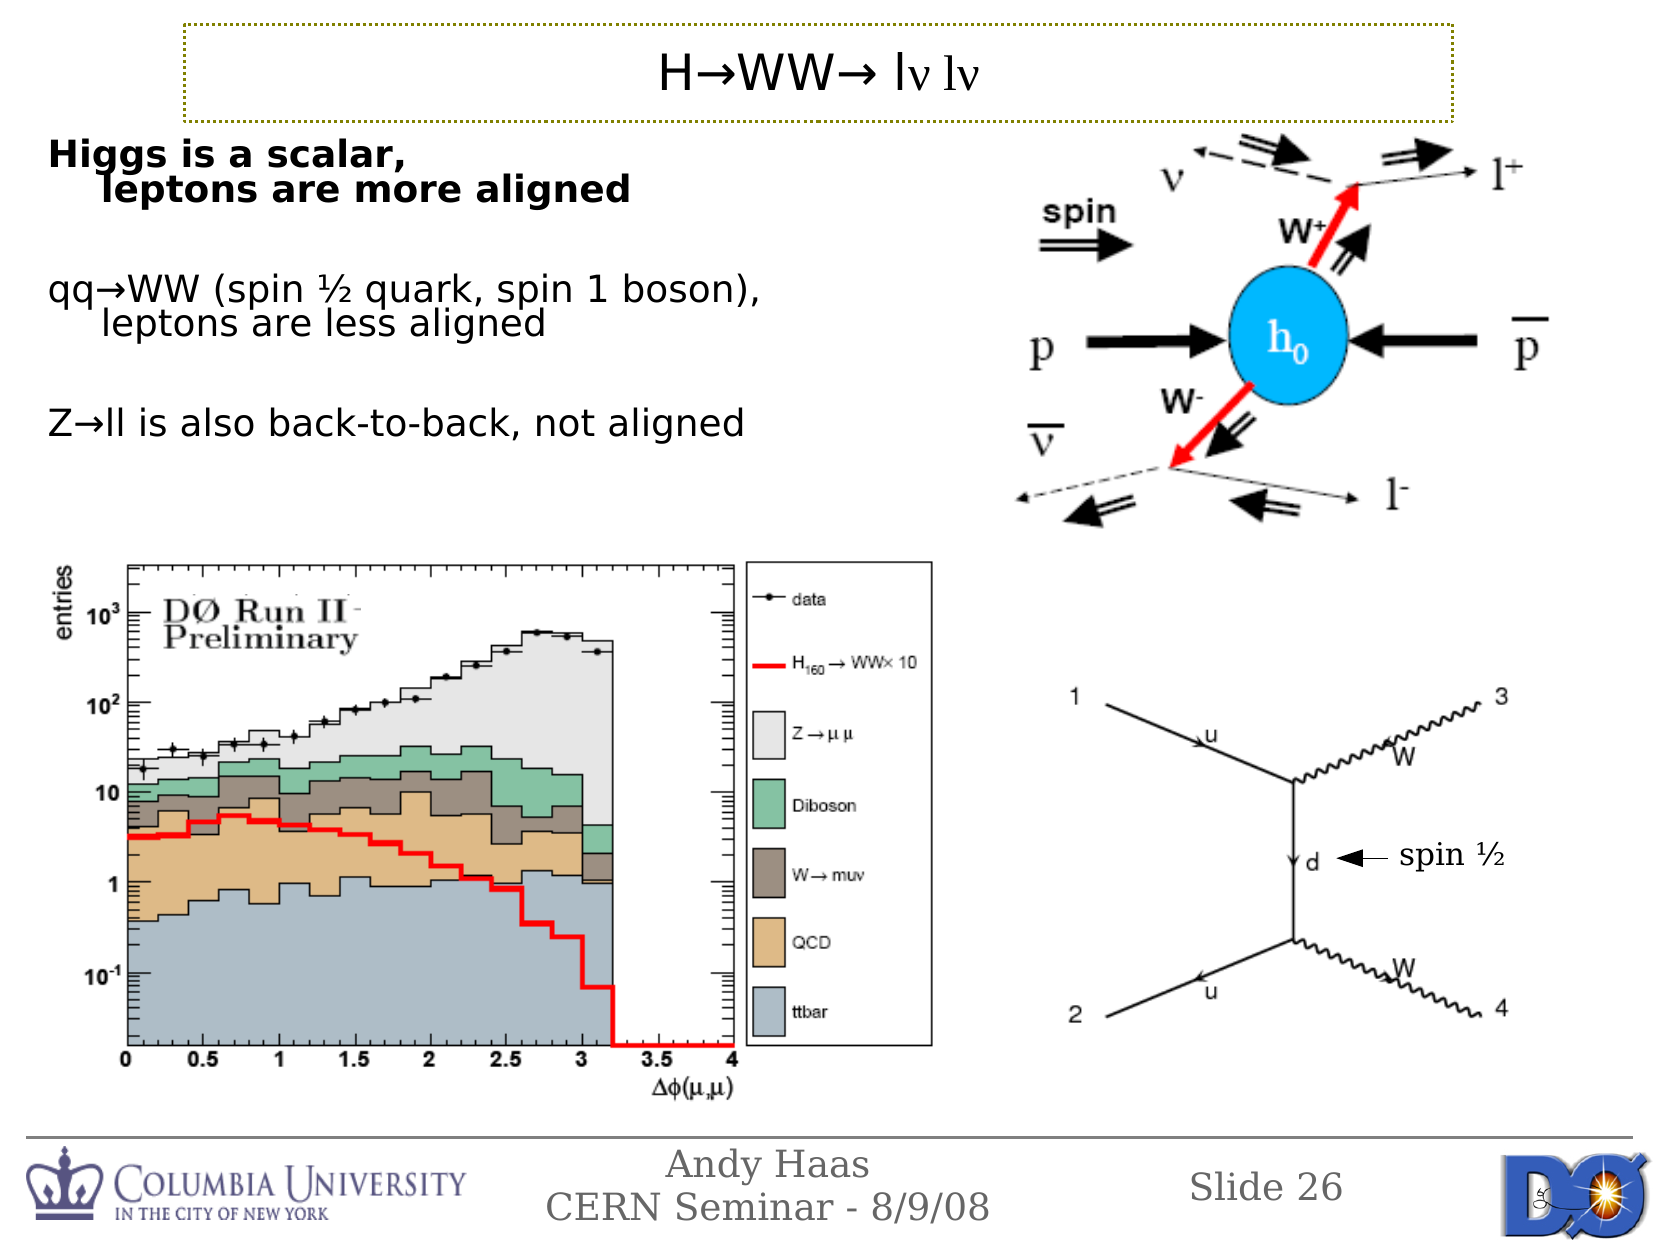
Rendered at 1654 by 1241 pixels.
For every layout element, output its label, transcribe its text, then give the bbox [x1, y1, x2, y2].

title H→WW→ lν lν [184, 24, 1453, 122]
list Higgs is a scalar, leptons are more aligned qq→WW (spin ½ quark, spin 1 boson), leptons are less aligned Z→ll is also back-to-back, not aligned [30, 140, 952, 1125]
picture [1019, 658, 1548, 1026]
picture [1000, 133, 1573, 541]
text_box spin ½ [1399, 836, 1506, 873]
picture [38, 538, 952, 1130]
picture [1497, 1149, 1654, 1241]
